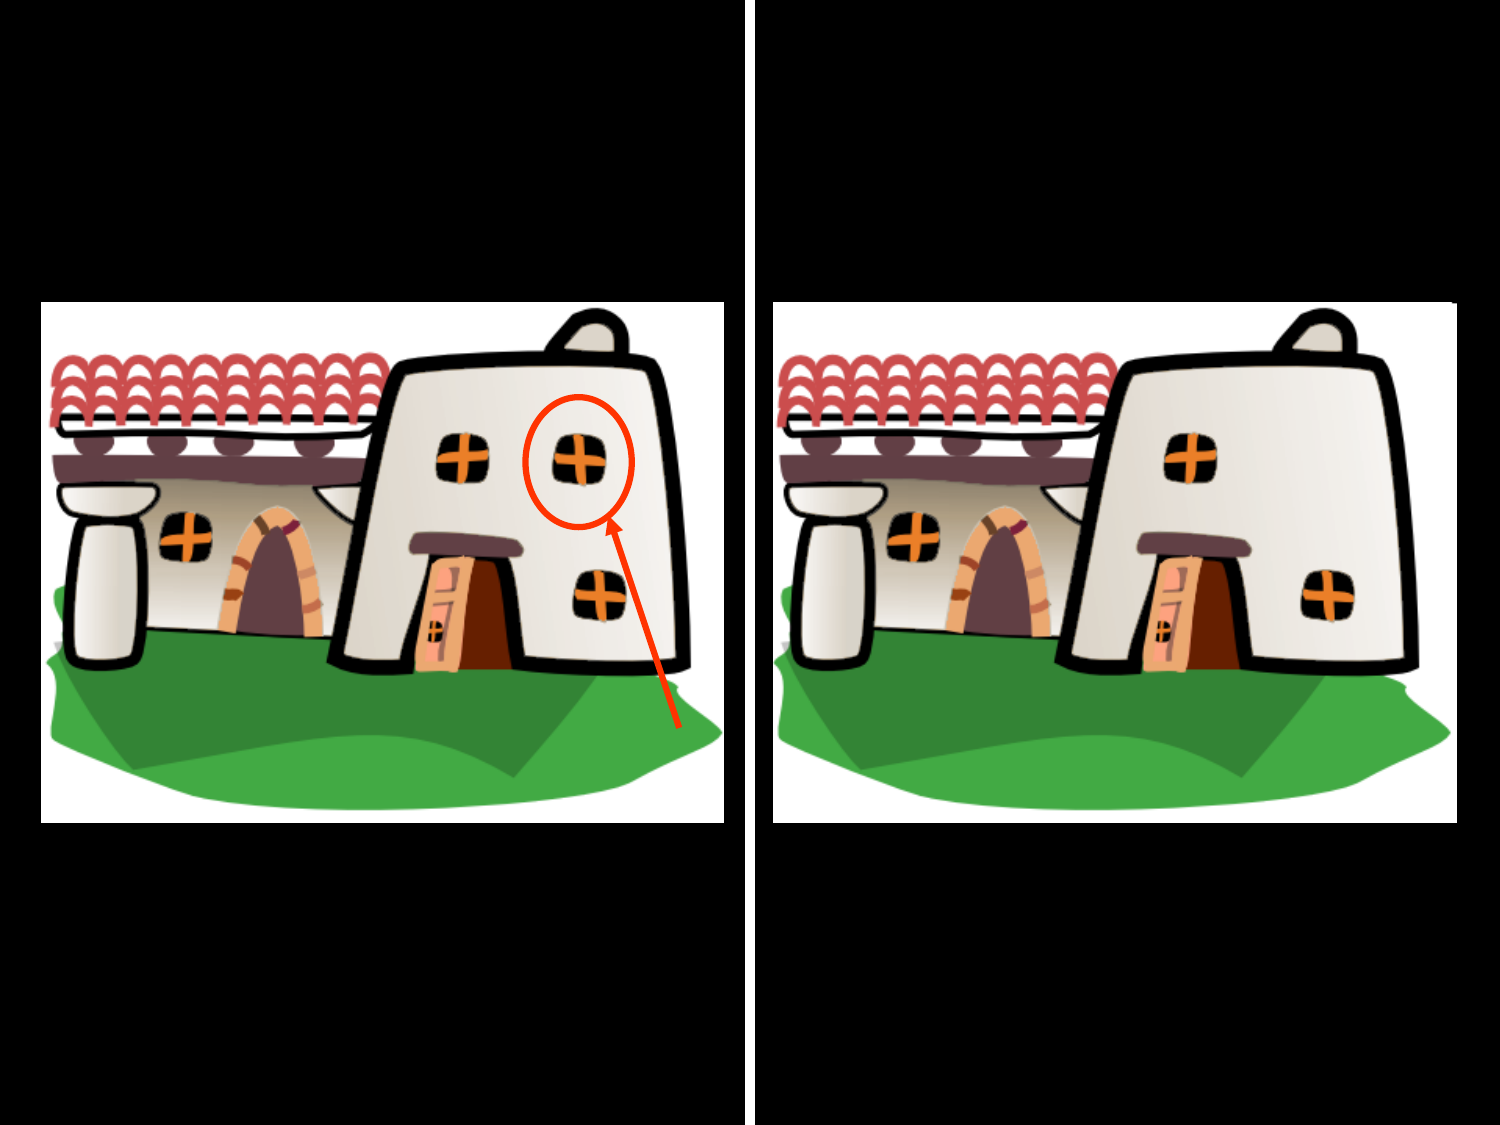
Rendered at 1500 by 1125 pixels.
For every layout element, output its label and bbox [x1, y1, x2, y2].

picture [41, 302, 724, 823]
picture [773, 302, 1457, 823]
